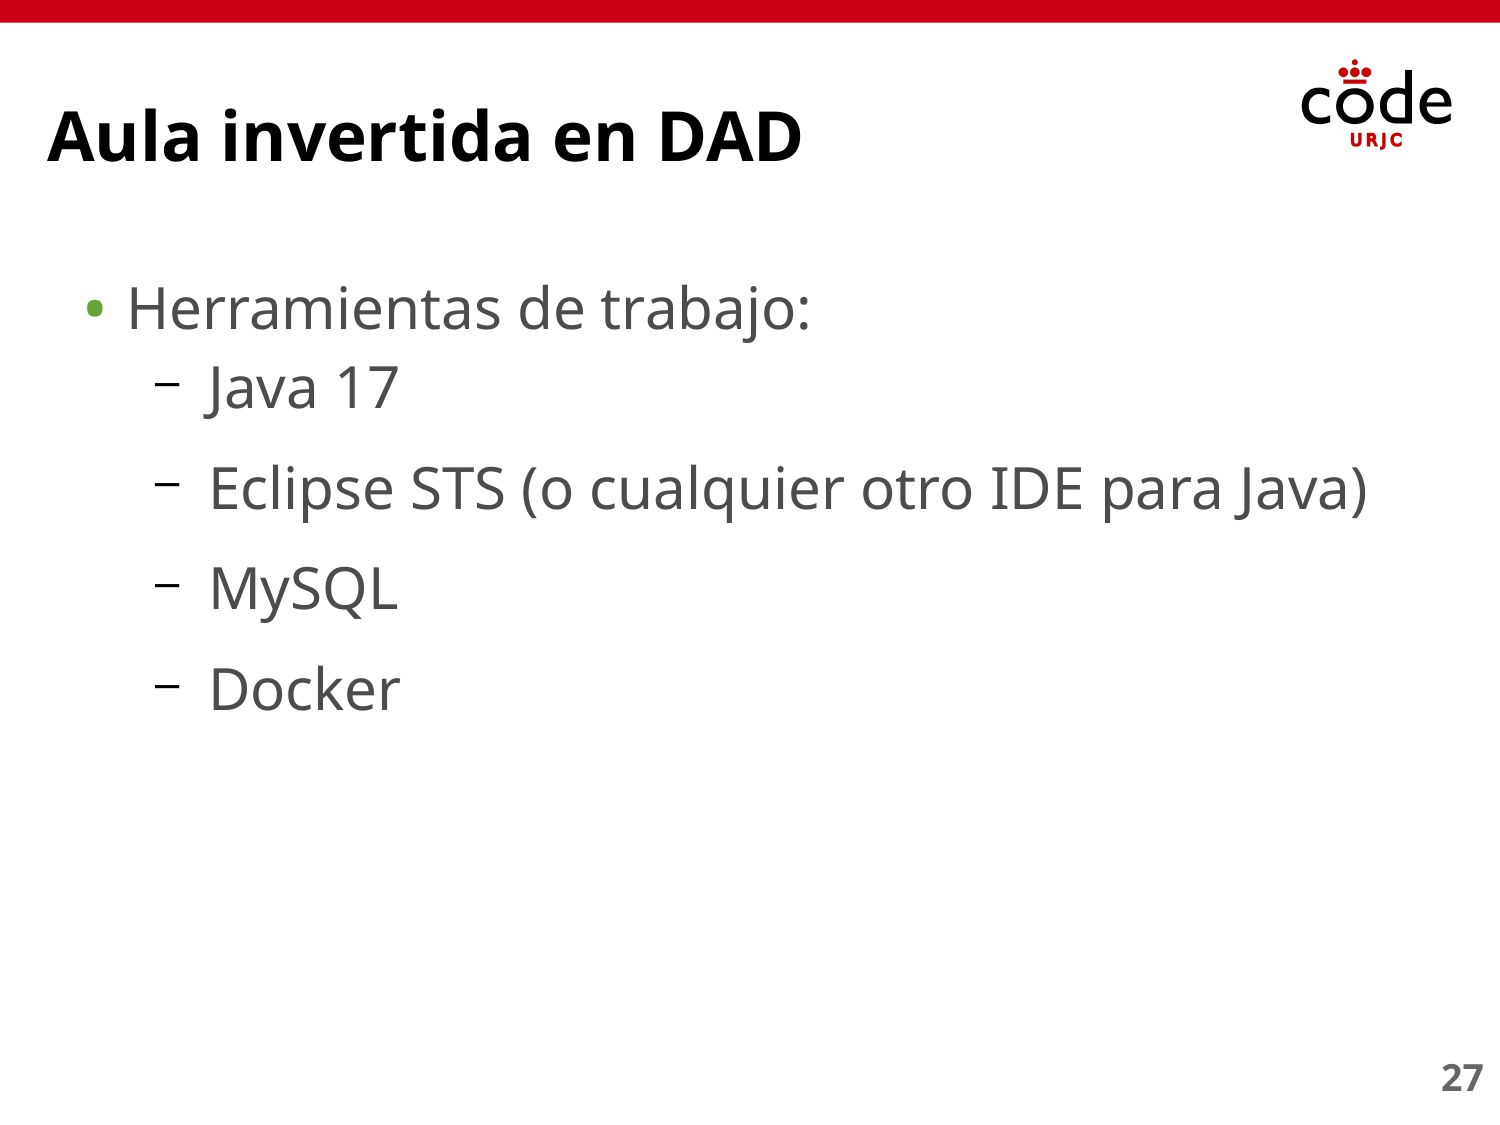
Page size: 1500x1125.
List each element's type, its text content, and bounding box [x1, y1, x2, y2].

list Herramientas de trabajo: Java 17 Eclipse STS (o cualquier otro IDE para Java) MySQL Docker [51, 259, 1436, 1013]
picture [1284, 50, 1468, 161]
title Aula invertida en DAD [32, 79, 1383, 189]
